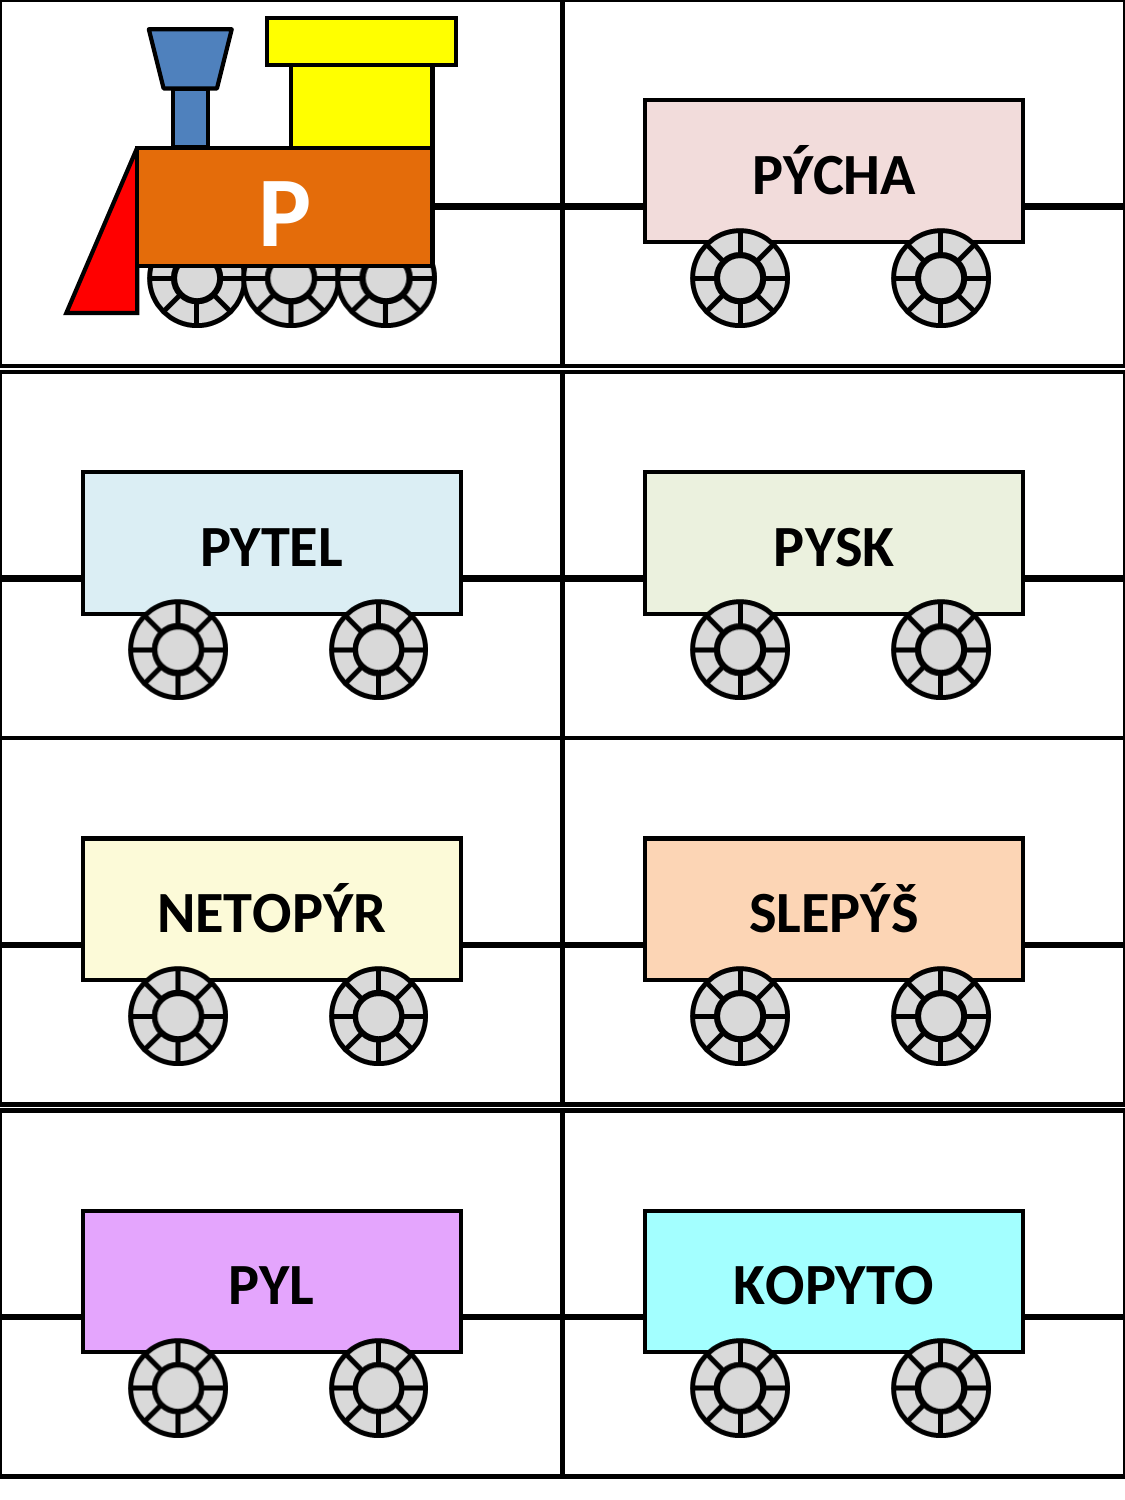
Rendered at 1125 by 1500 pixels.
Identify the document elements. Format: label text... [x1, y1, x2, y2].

text_box [0, 1110, 1125, 1314]
text_box NETOPÝR [82, 838, 461, 981]
picture [890, 598, 992, 702]
text_box [0, 1320, 1125, 1477]
text_box KOPYTO [645, 1210, 1024, 1353]
text_box [0, 582, 1125, 942]
picture [890, 227, 992, 329]
picture [328, 965, 429, 1067]
text_box [0, 372, 1125, 575]
text_box PYL [82, 1210, 461, 1353]
picture [127, 965, 229, 1067]
picture [689, 598, 791, 702]
picture [146, 227, 438, 329]
text_box PYSK [645, 472, 1024, 614]
text_box SLEPÝŠ [645, 838, 1024, 981]
text_box [0, 0, 1125, 367]
picture [890, 965, 992, 1067]
picture [689, 965, 791, 1067]
picture [689, 227, 791, 329]
text_box PÝCHA [645, 100, 1024, 243]
text_box [0, 948, 1125, 1105]
picture [127, 598, 229, 702]
text_box P [137, 147, 433, 266]
picture [890, 1337, 992, 1440]
text_box PYTEL [82, 472, 461, 614]
picture [328, 1337, 429, 1440]
picture [328, 598, 429, 702]
picture [689, 1337, 791, 1440]
picture [127, 1337, 229, 1440]
